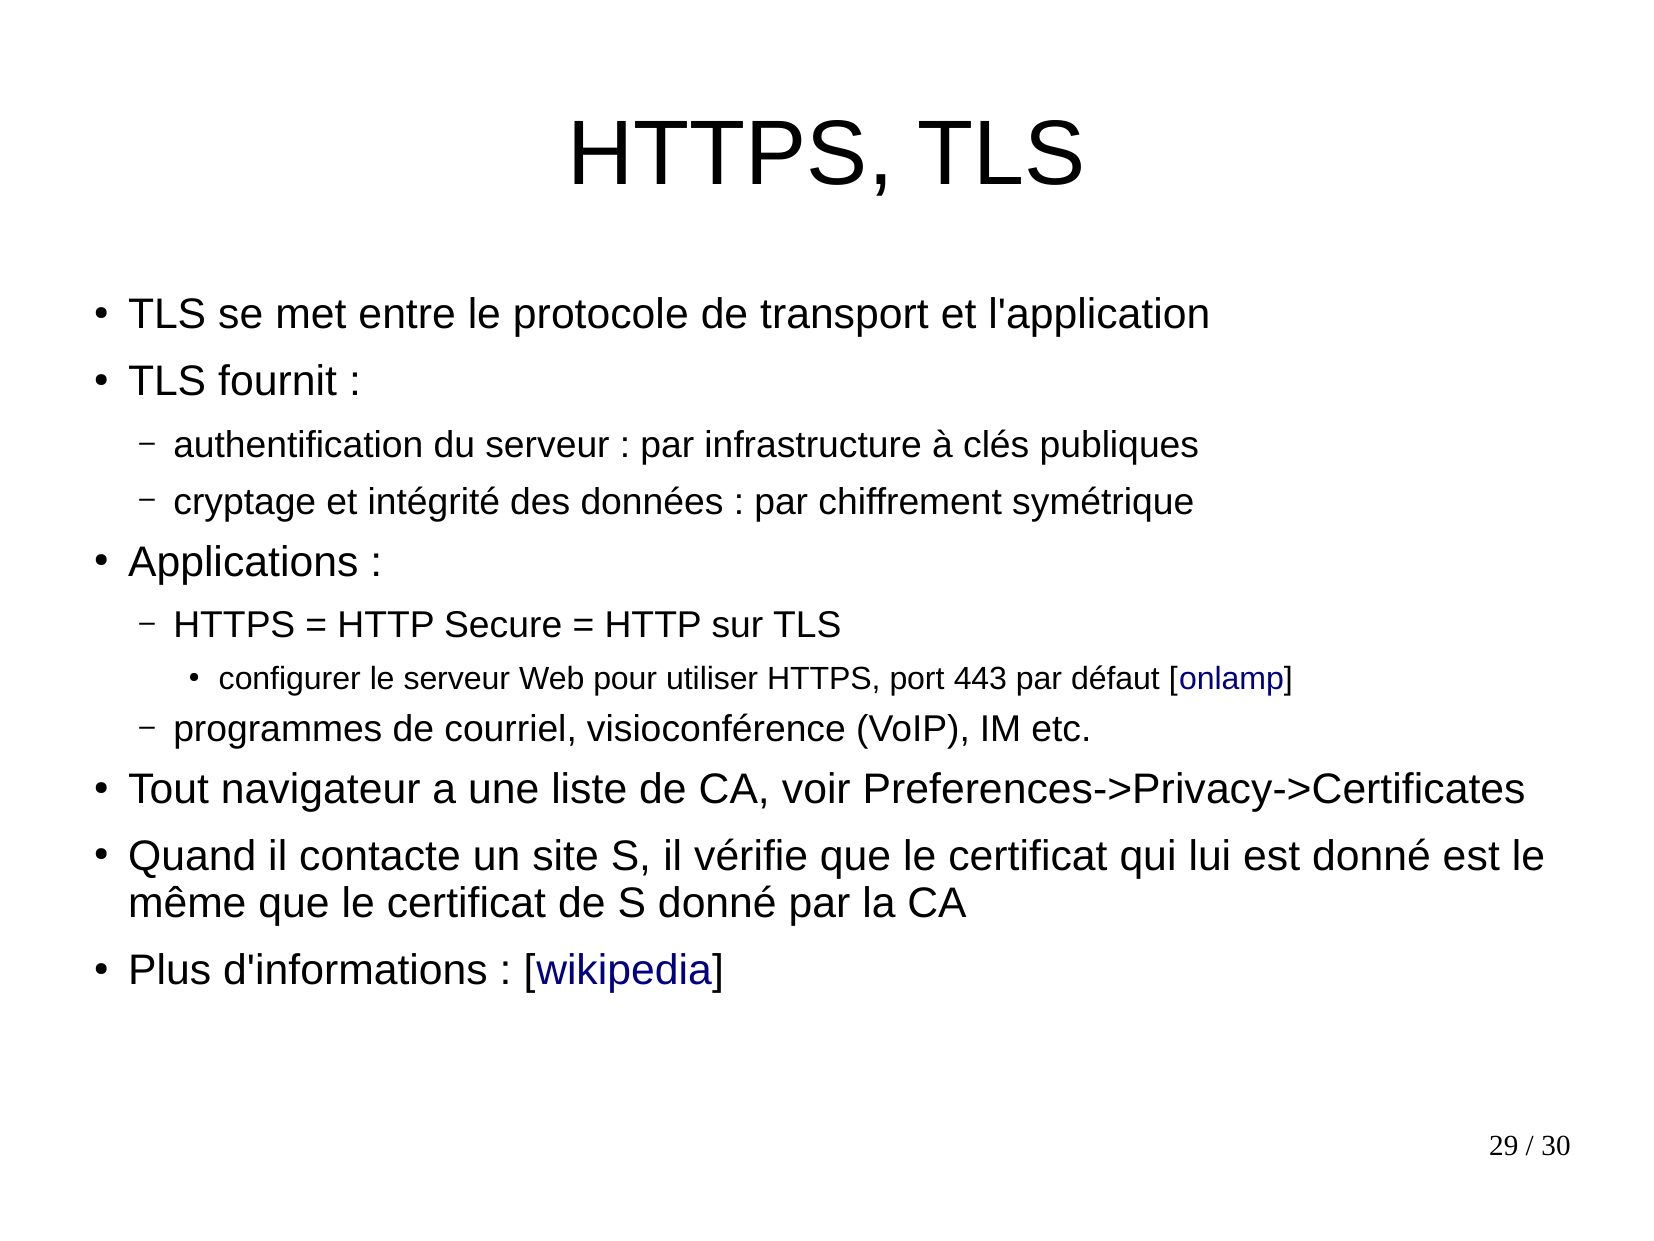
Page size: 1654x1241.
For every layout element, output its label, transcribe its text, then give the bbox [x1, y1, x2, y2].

list TLS se met entre le protocole de transport et l'application TLS fournit : authentification du serveur : par infrastructure à clés publiques cryptage et intégrité des données : par chiffrement symétrique Applications : HTTPS = HTTP Secure = HTTP sur TLS configurer le serveur Web pour utiliser HTTPS, port 443 par défaut [onlamp] programmes de courriel, visioconférence (VoIP), IM etc. Tout navigateur a une liste de CA, voir Preferences->Privacy->Certificates Quand il contacte un site S, il vérifie que le certificat qui lui est donné est le même que le certificat de S donné par la CA Plus d'informations : [wikipedia] [82, 290, 1571, 1010]
title HTTPS, TLS [82, 49, 1571, 257]
